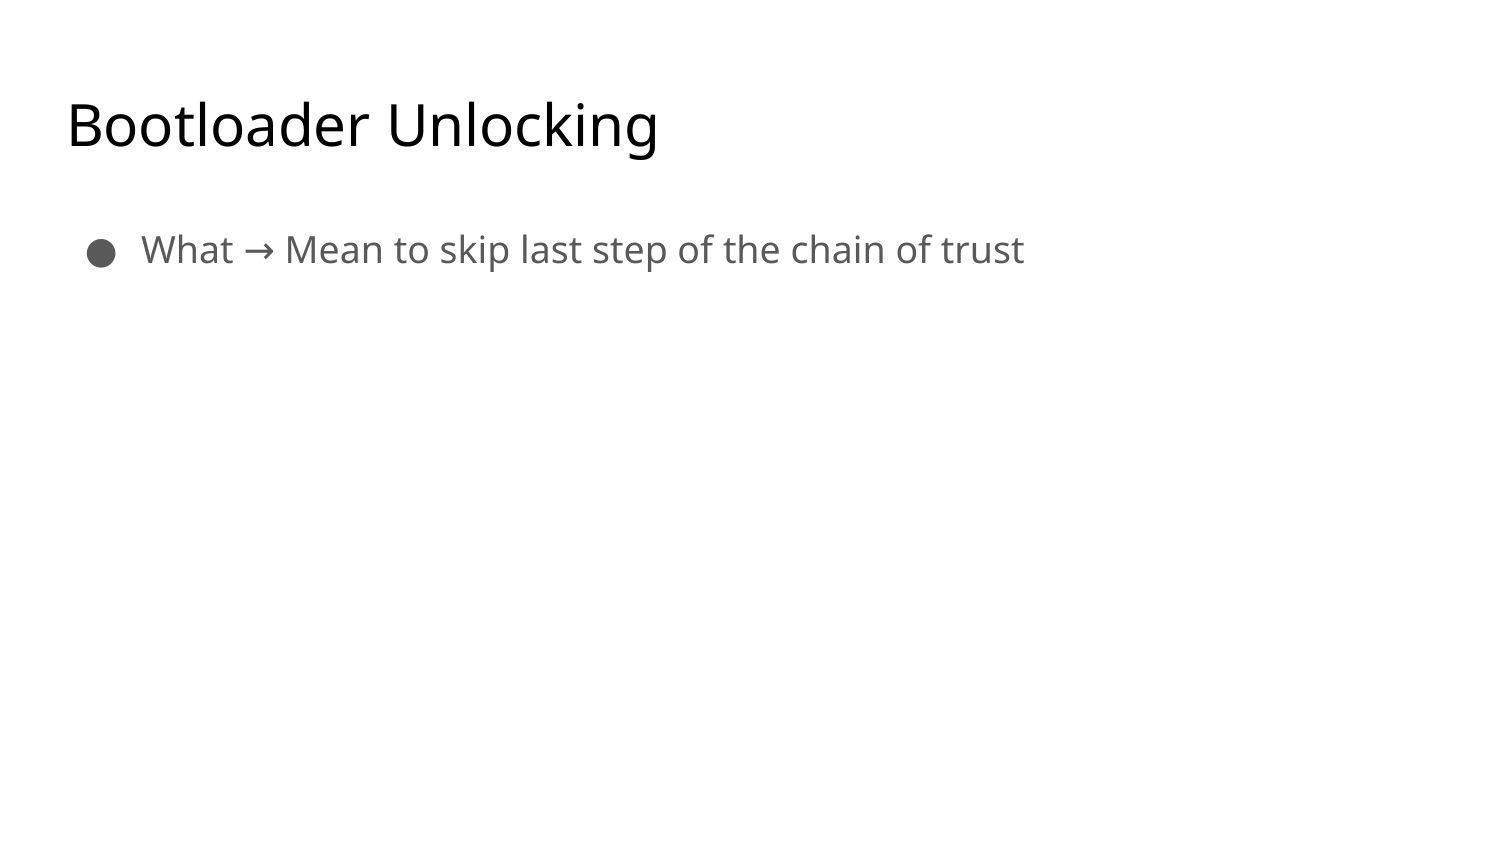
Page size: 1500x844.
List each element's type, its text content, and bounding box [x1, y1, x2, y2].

list What → Mean to skip last step of the chain of trust [51, 189, 1449, 750]
title Bootloader Unlocking [51, 72, 1449, 167]
